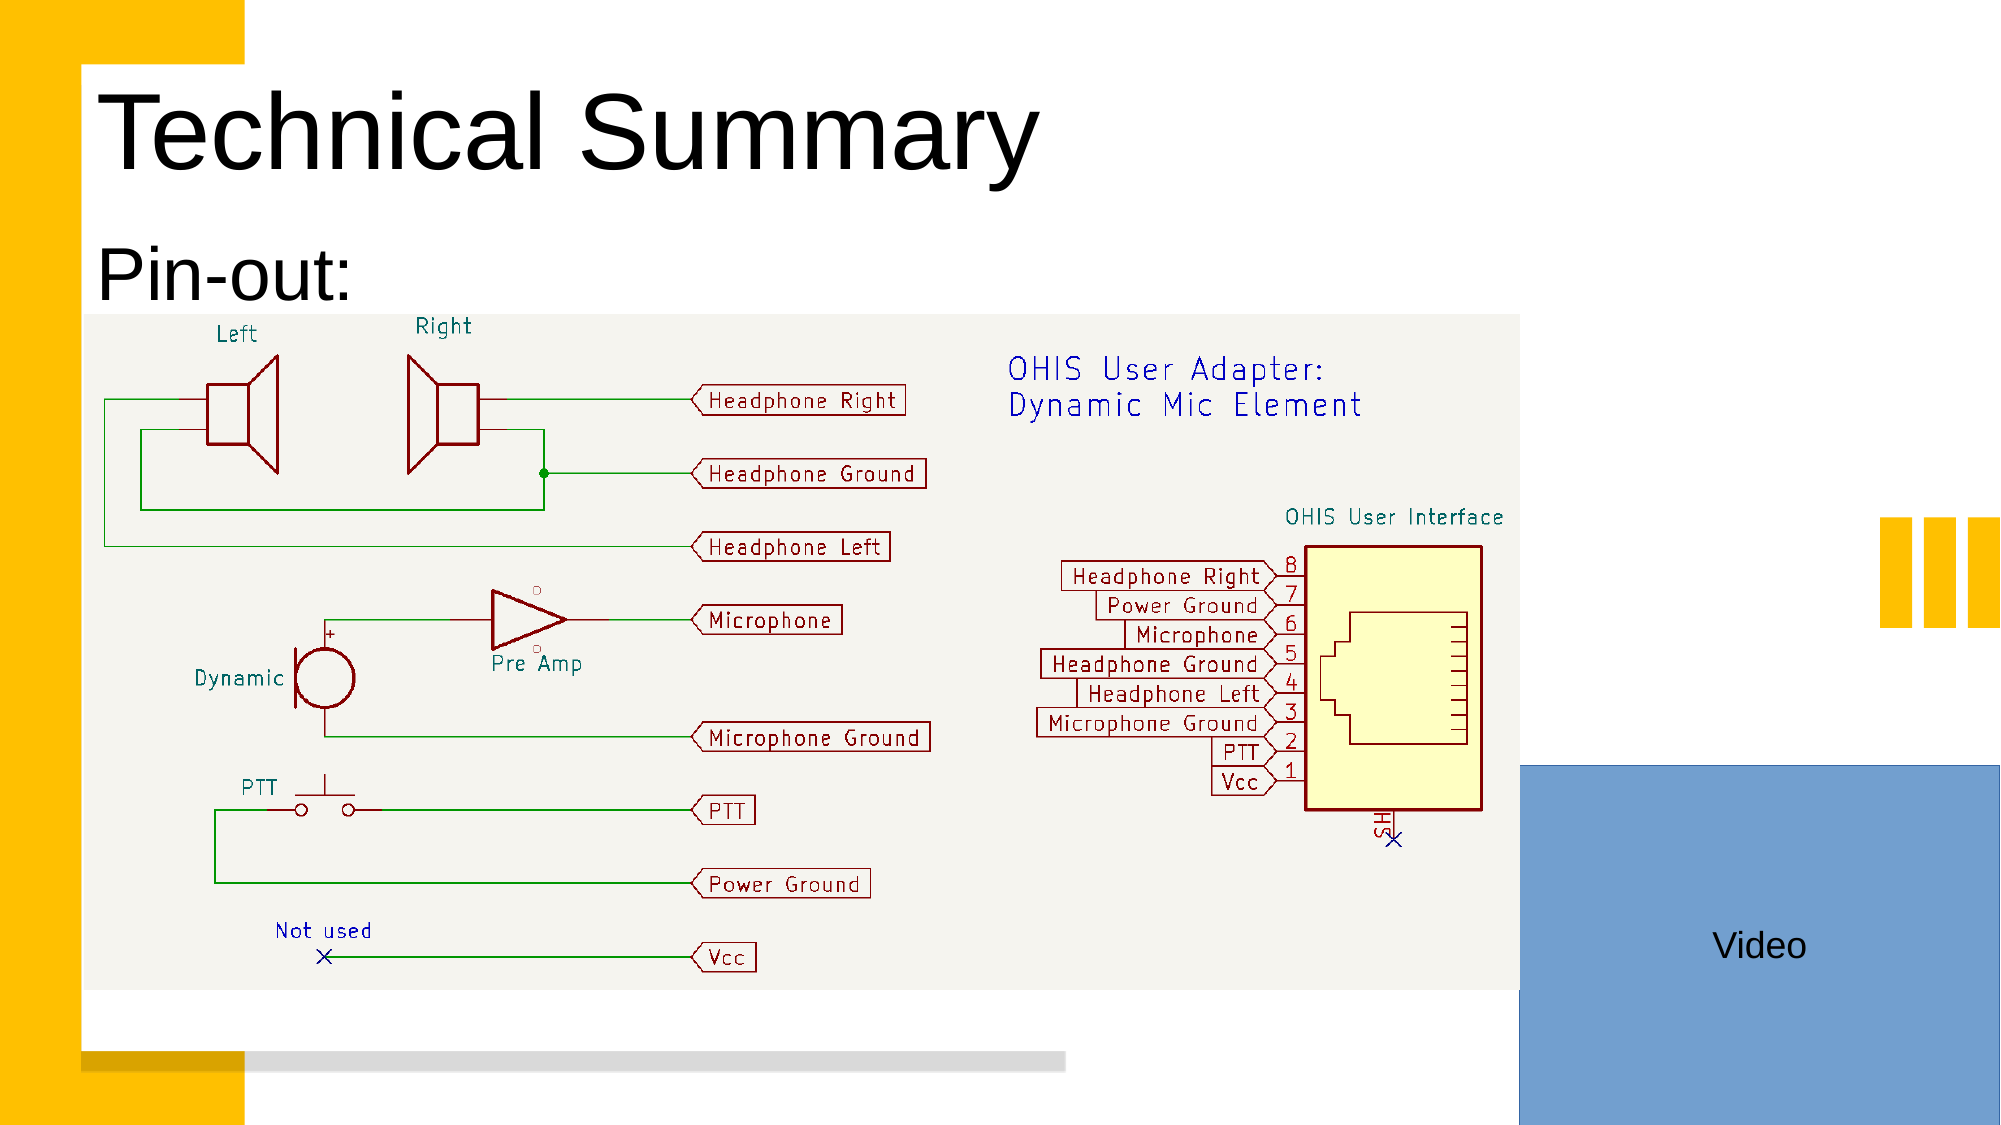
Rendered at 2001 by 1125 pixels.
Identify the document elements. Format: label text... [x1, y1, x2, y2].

text_box Video [1519, 765, 2000, 1125]
picture [1276, 314, 1520, 991]
text_box Pin-out: [81, 224, 1276, 1036]
text_box [0, 0, 2000, 1125]
text_box Technical Summary [81, 64, 1921, 201]
